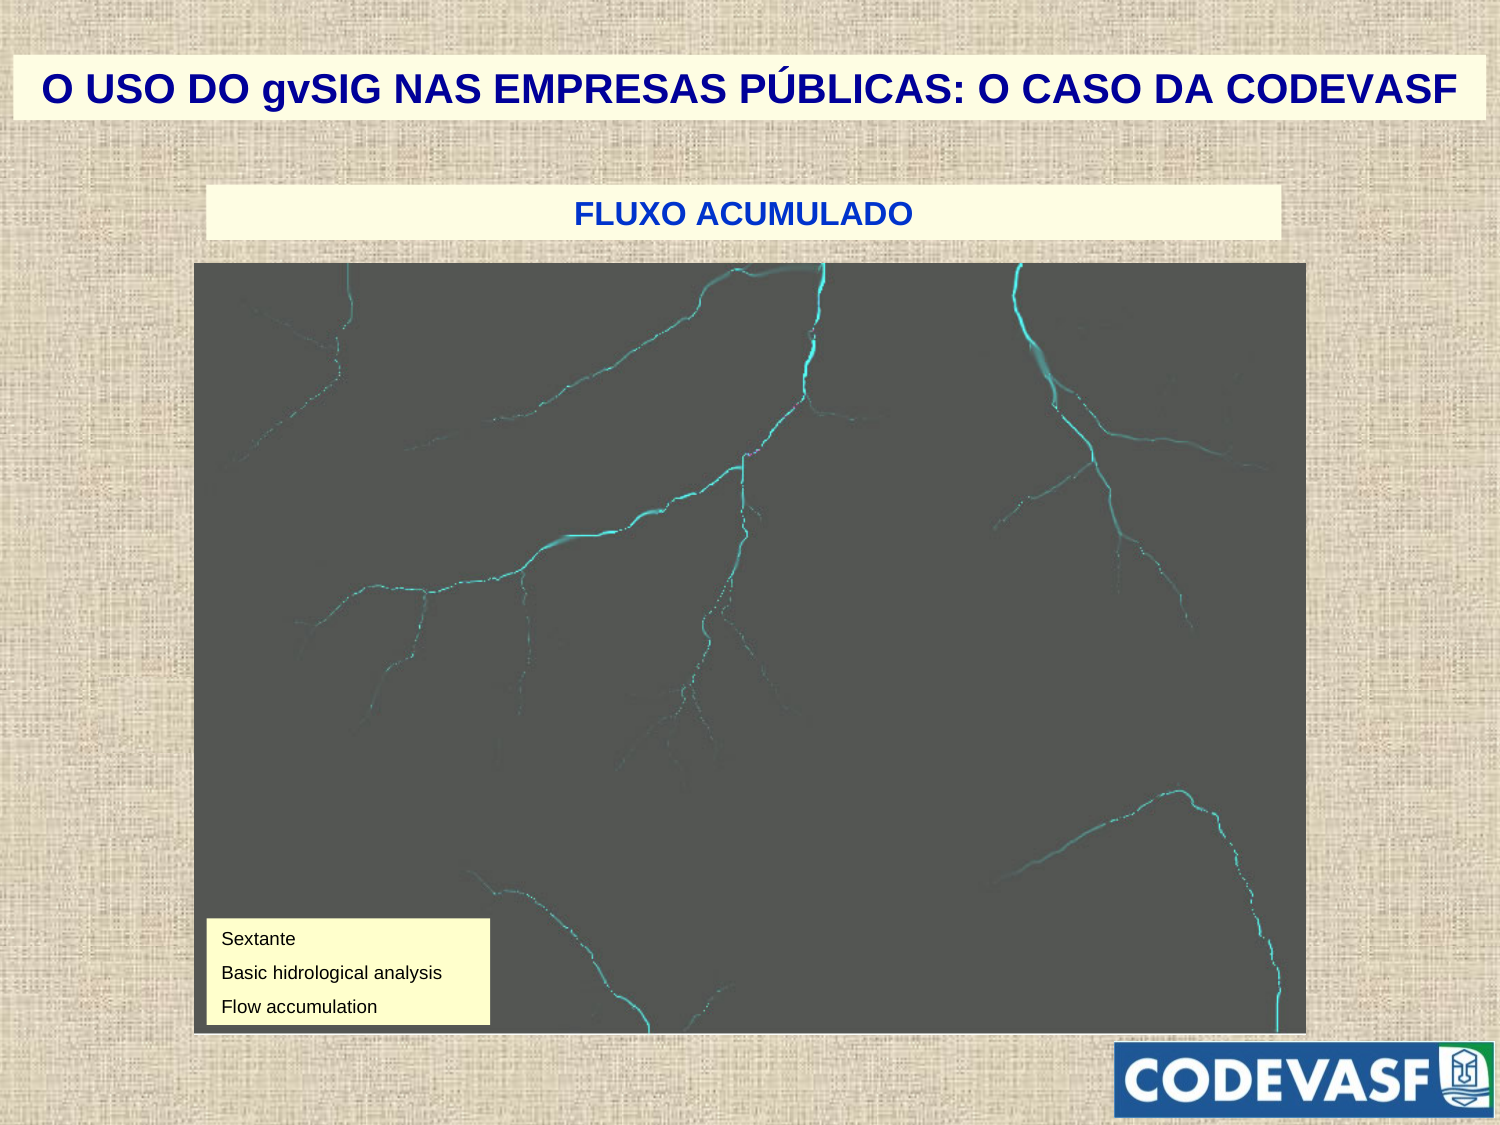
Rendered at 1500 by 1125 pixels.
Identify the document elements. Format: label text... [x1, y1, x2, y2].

text_box O USO DO gvSIG NAS EMPRESAS PÚBLICAS: O CASO DA CODEVASF [13, 54, 1487, 121]
picture [0, 0, 1500, 1125]
text_box Sextante Basic hidrological analysis Flow accumulation [206, 918, 491, 1025]
text_box FLUXO ACUMULADO [206, 184, 1282, 240]
